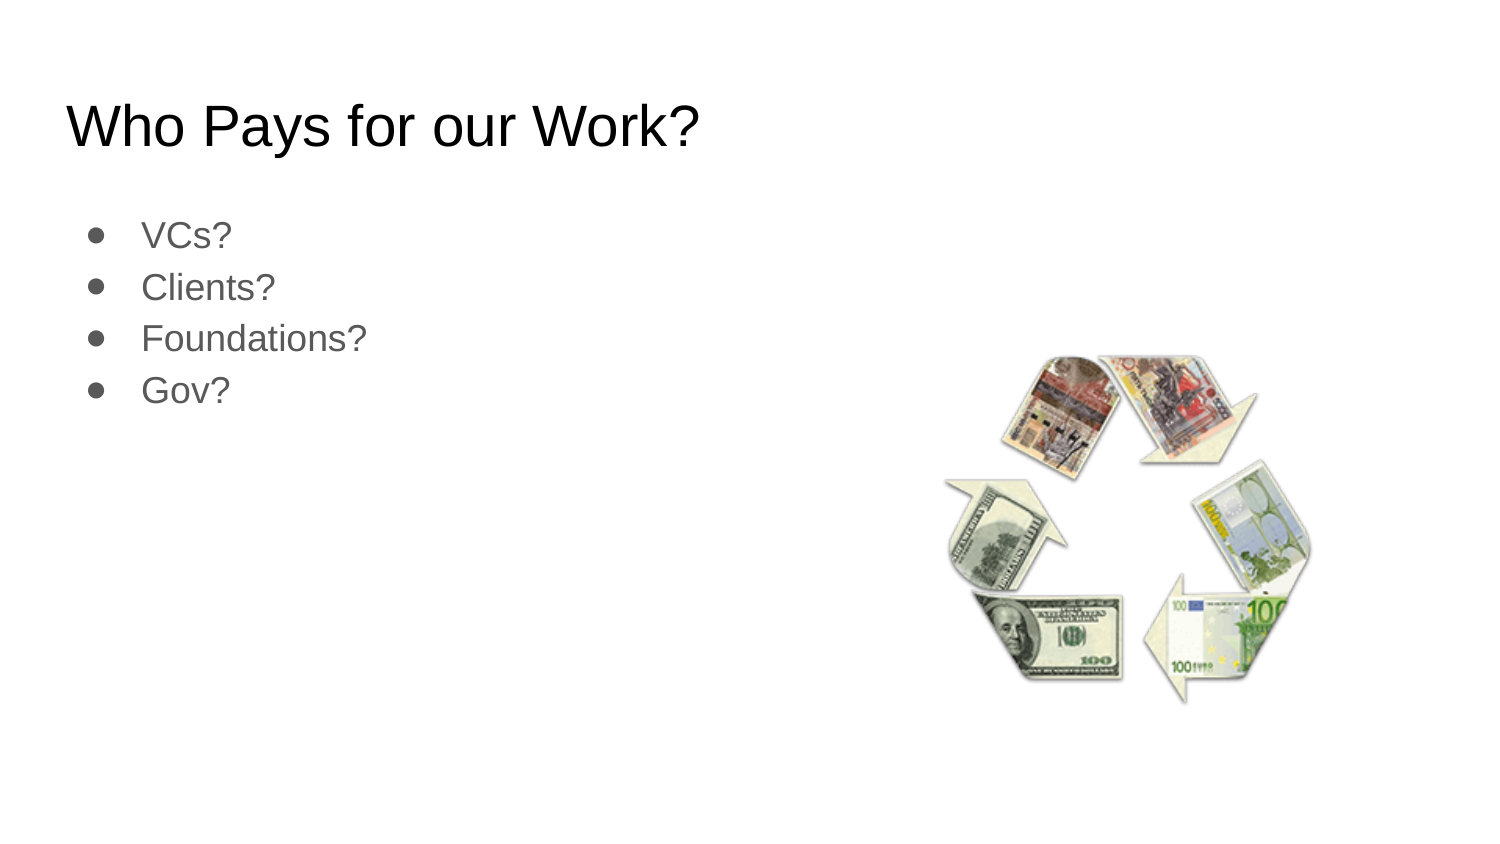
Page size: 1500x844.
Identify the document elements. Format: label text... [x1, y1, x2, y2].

title Who Pays for our Work? [51, 72, 1449, 167]
list VCs? Clients? Foundations? Gov? [51, 189, 1449, 750]
picture [717, 328, 1484, 728]
